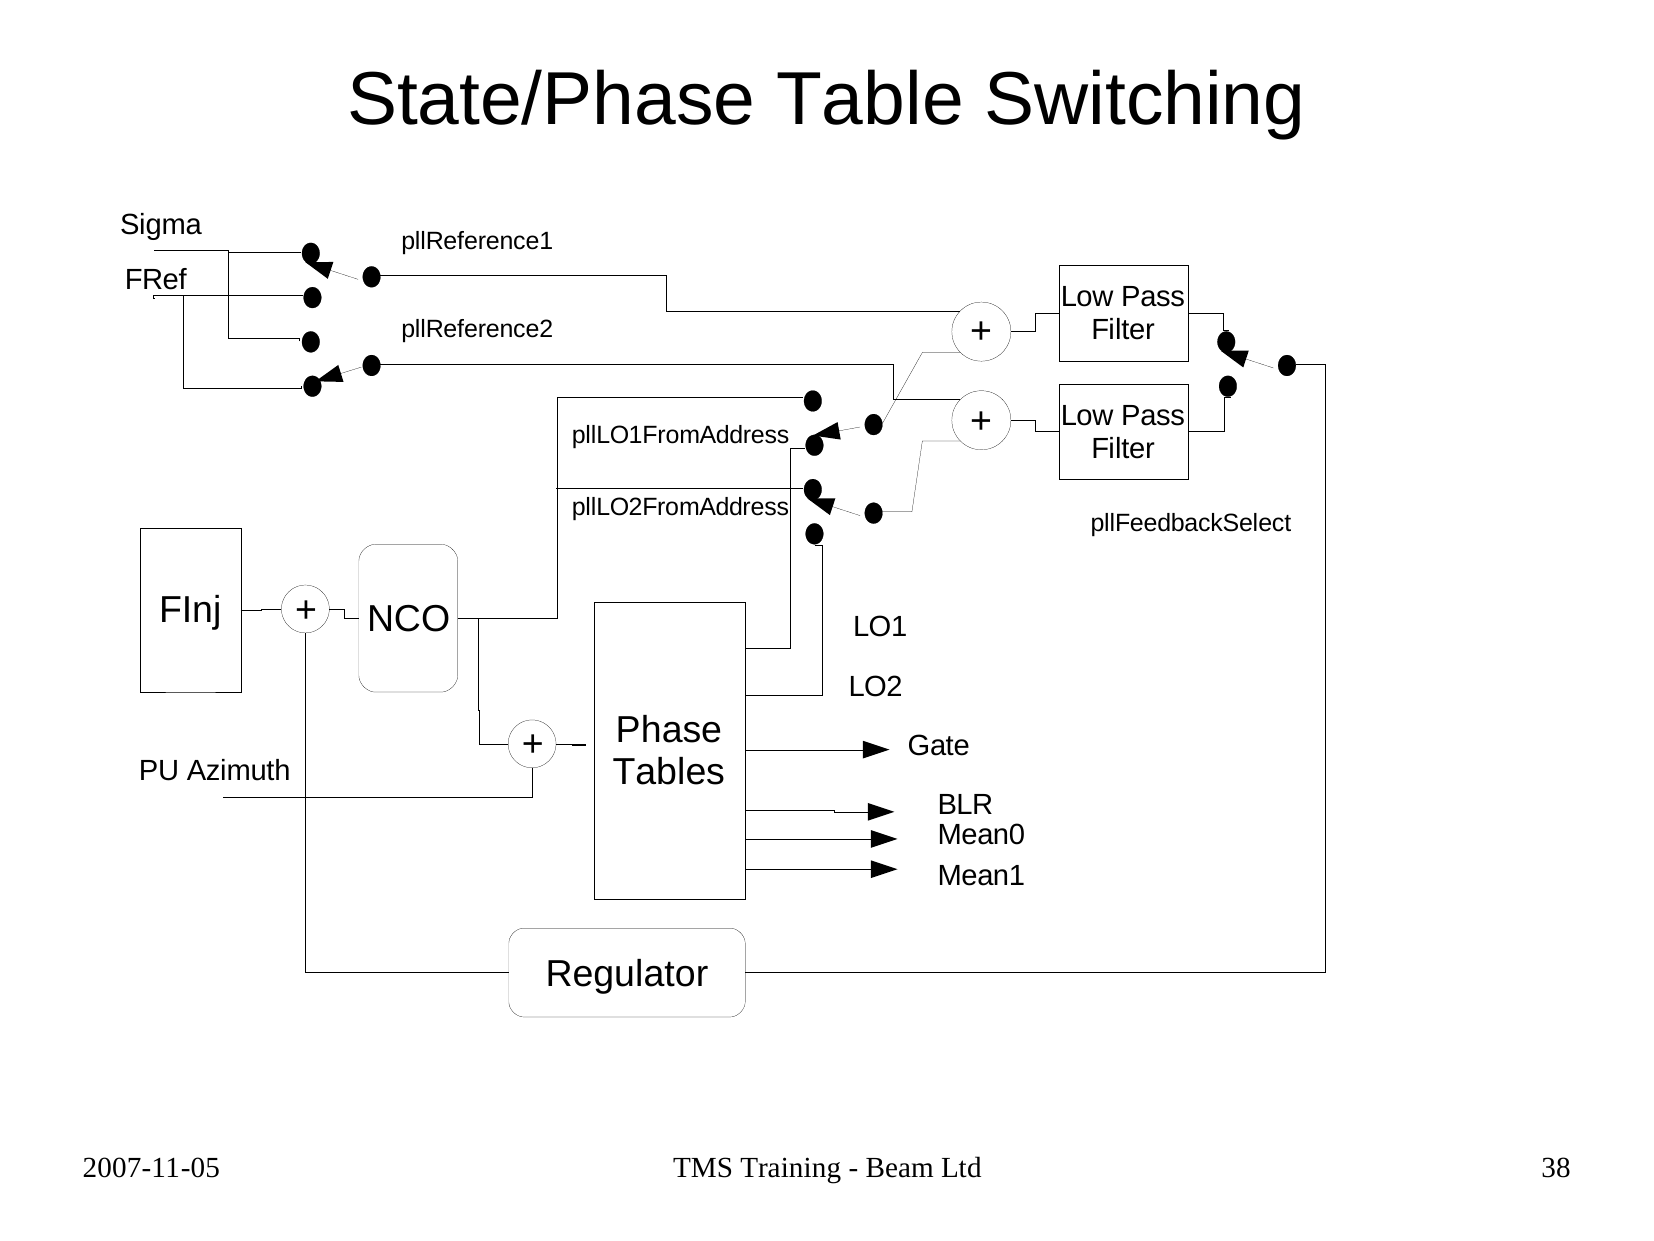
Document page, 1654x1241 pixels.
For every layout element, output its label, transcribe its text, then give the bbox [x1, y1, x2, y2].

chart [82, 177, 1571, 1123]
title State/Phase Table Switching [82, 56, 1571, 141]
